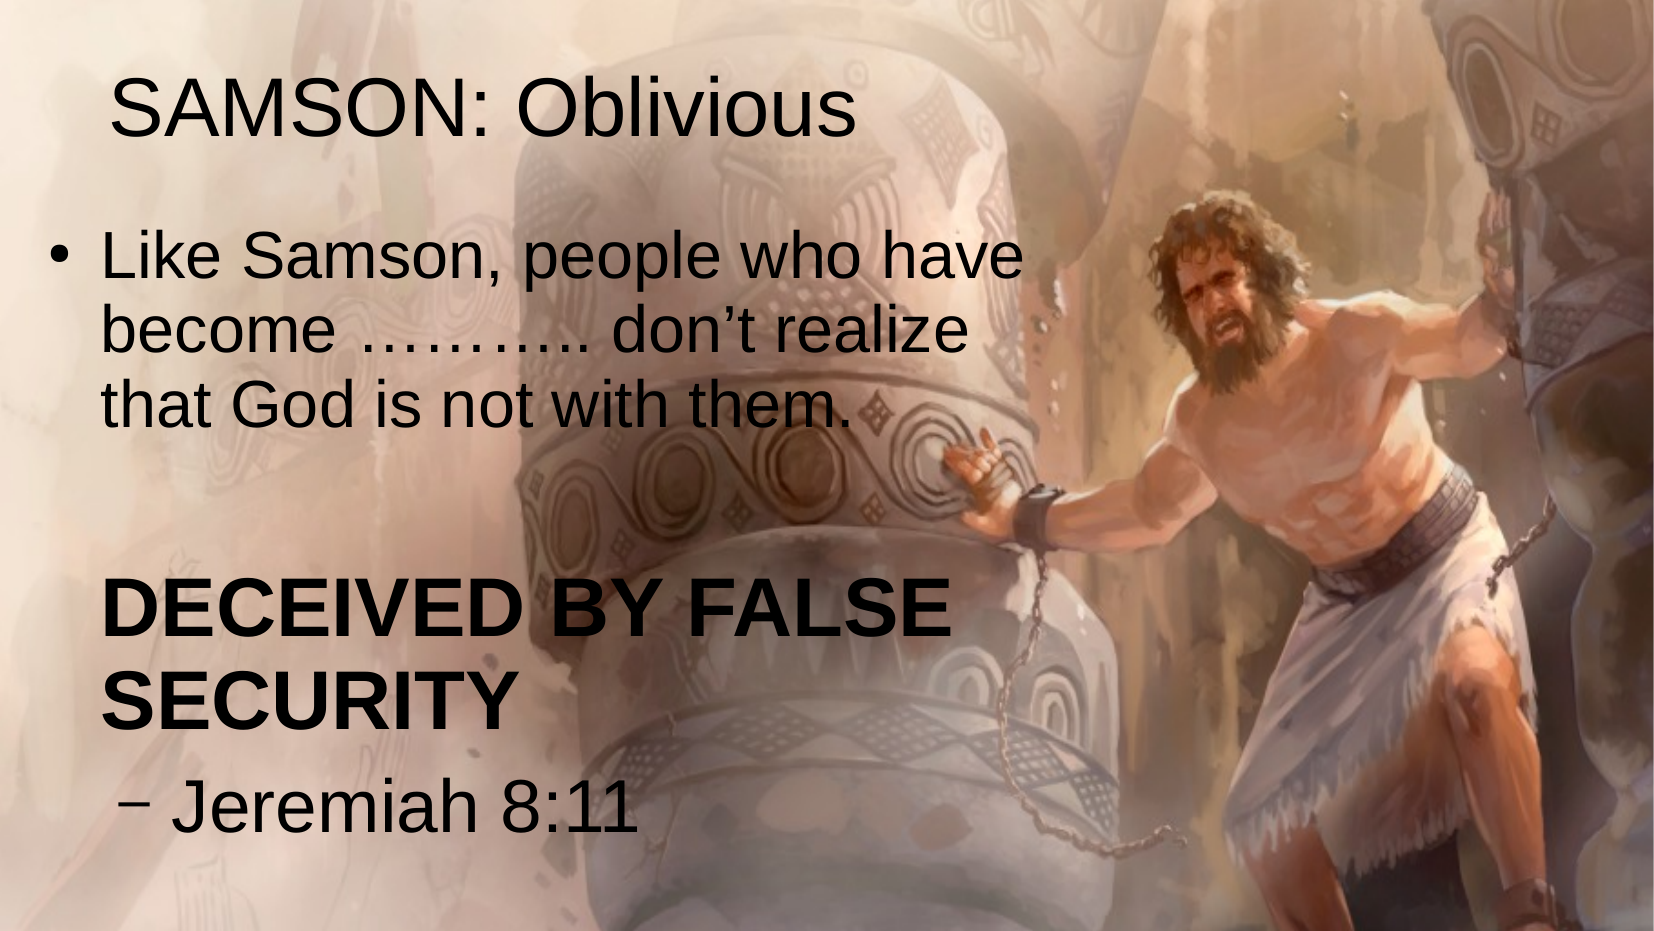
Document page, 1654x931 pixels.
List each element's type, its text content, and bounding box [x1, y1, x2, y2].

list Like Samson, people who have become ……….. don’t realize that God is not with them. DECEIVED BY FALSE SECURITY Jeremiah 8:11 [30, 217, 1051, 931]
title SAMSON: Oblivious [30, 30, 938, 186]
picture [0, 0, 1654, 931]
